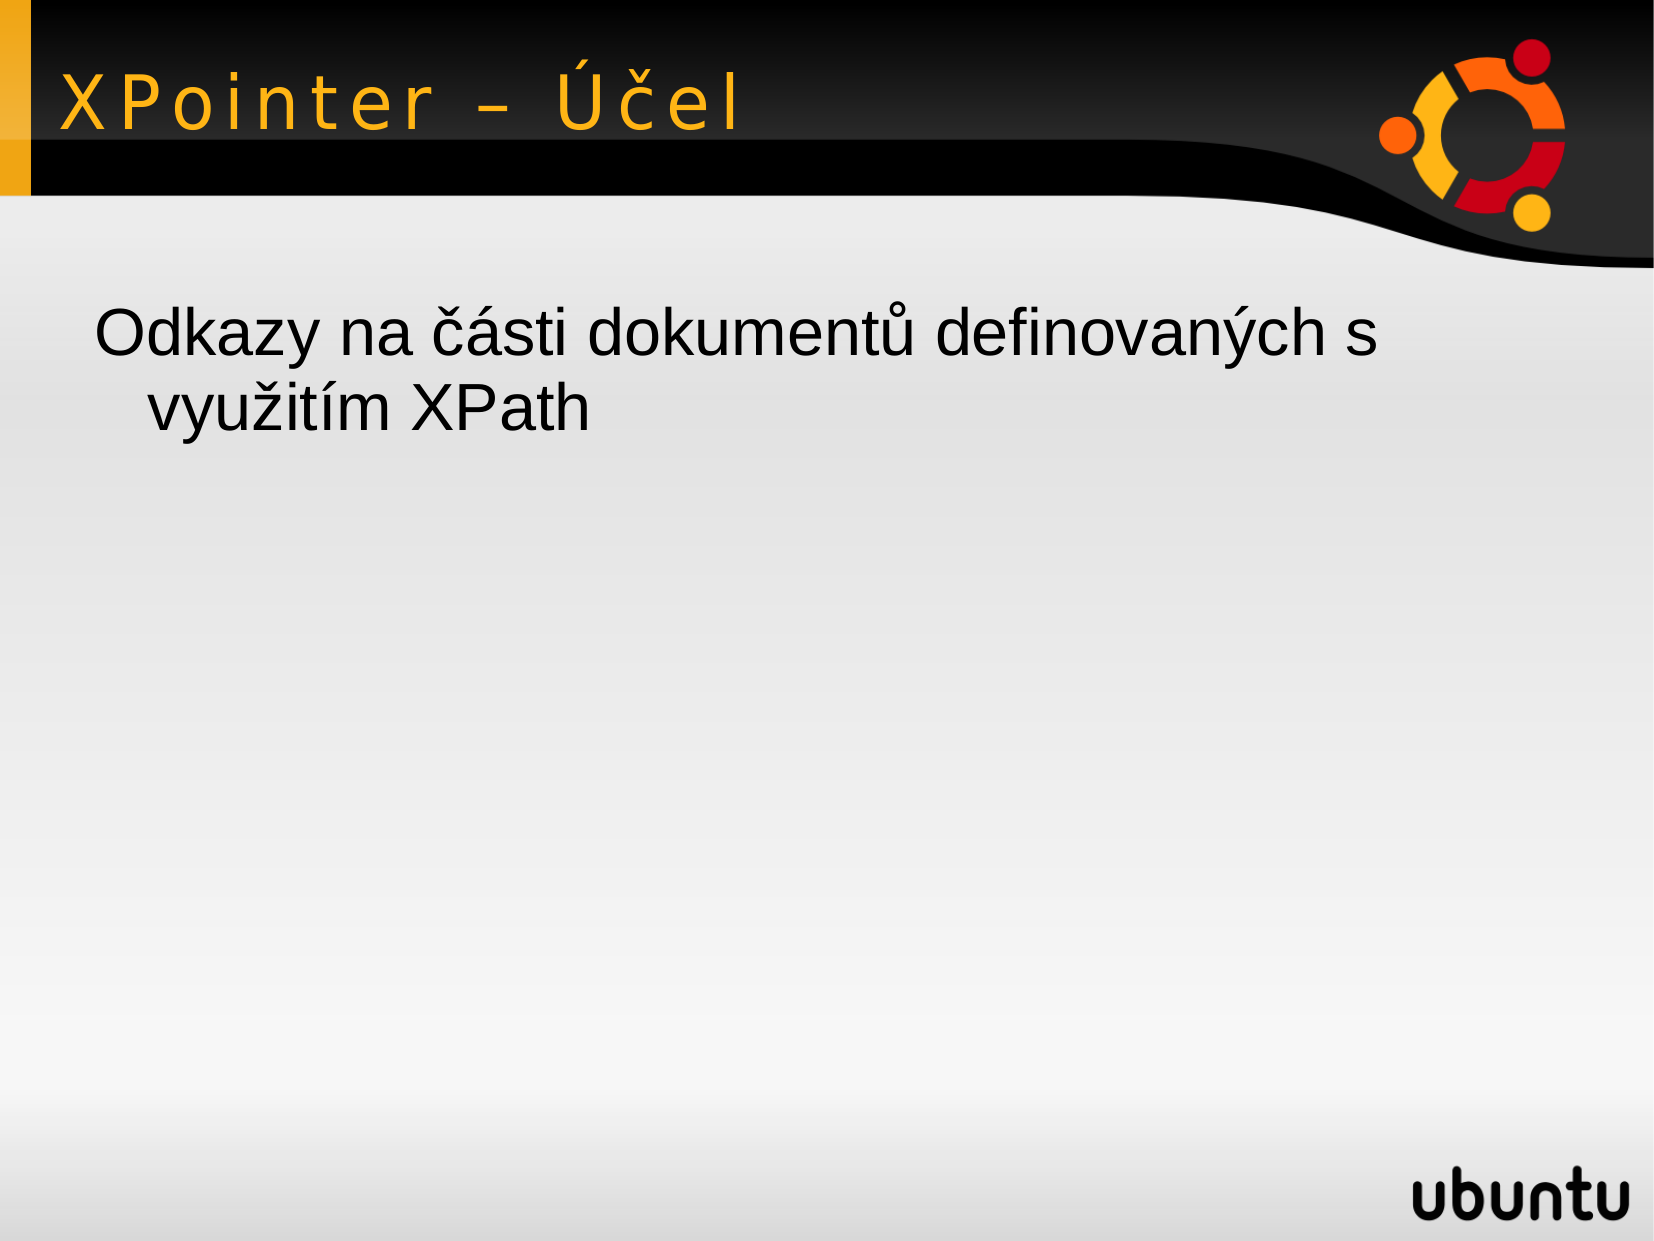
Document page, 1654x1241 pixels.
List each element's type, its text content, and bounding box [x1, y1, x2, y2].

title XPointer – Účel [59, 29, 1270, 178]
list Odkazy na části dokumentů definovaných s využitím XPath [76, 295, 1565, 1114]
picture [0, 0, 1654, 1241]
